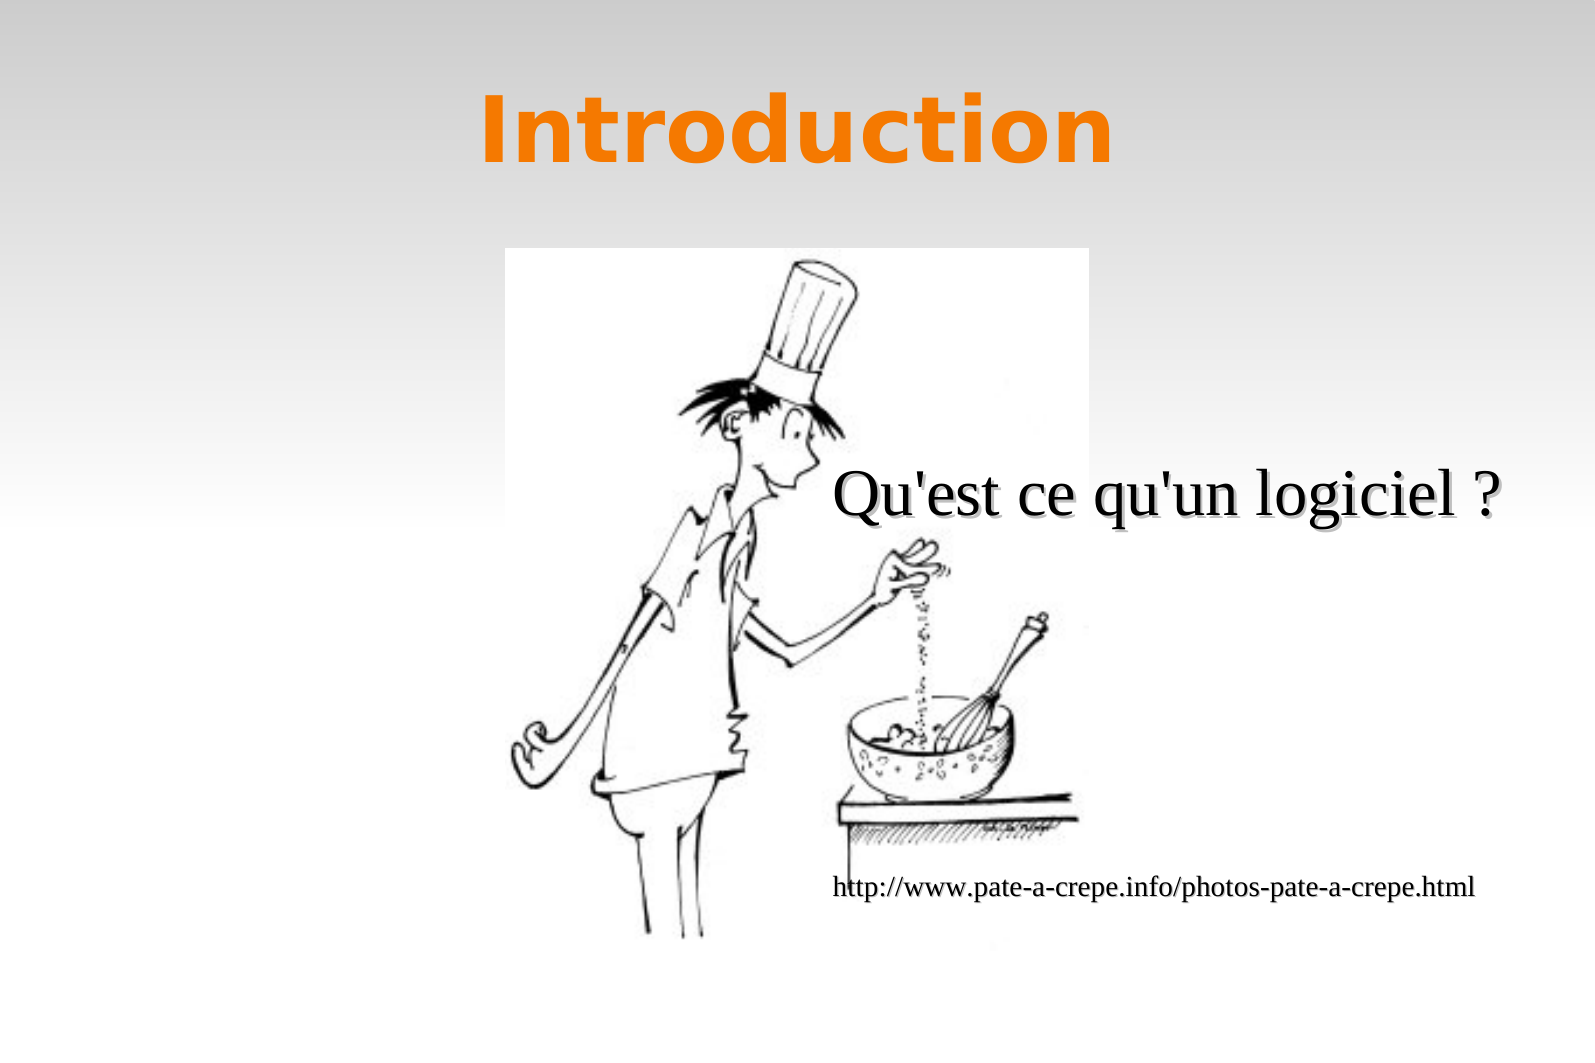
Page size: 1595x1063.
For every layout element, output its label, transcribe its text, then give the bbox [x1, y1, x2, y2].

title Introduction [79, 42, 1515, 220]
list Qu'est ce qu'un logiciel ? http://www.pate-a-crepe.info/photos-pate-a-crepe.html [814, 248, 1516, 1007]
picture [138, 248, 814, 951]
